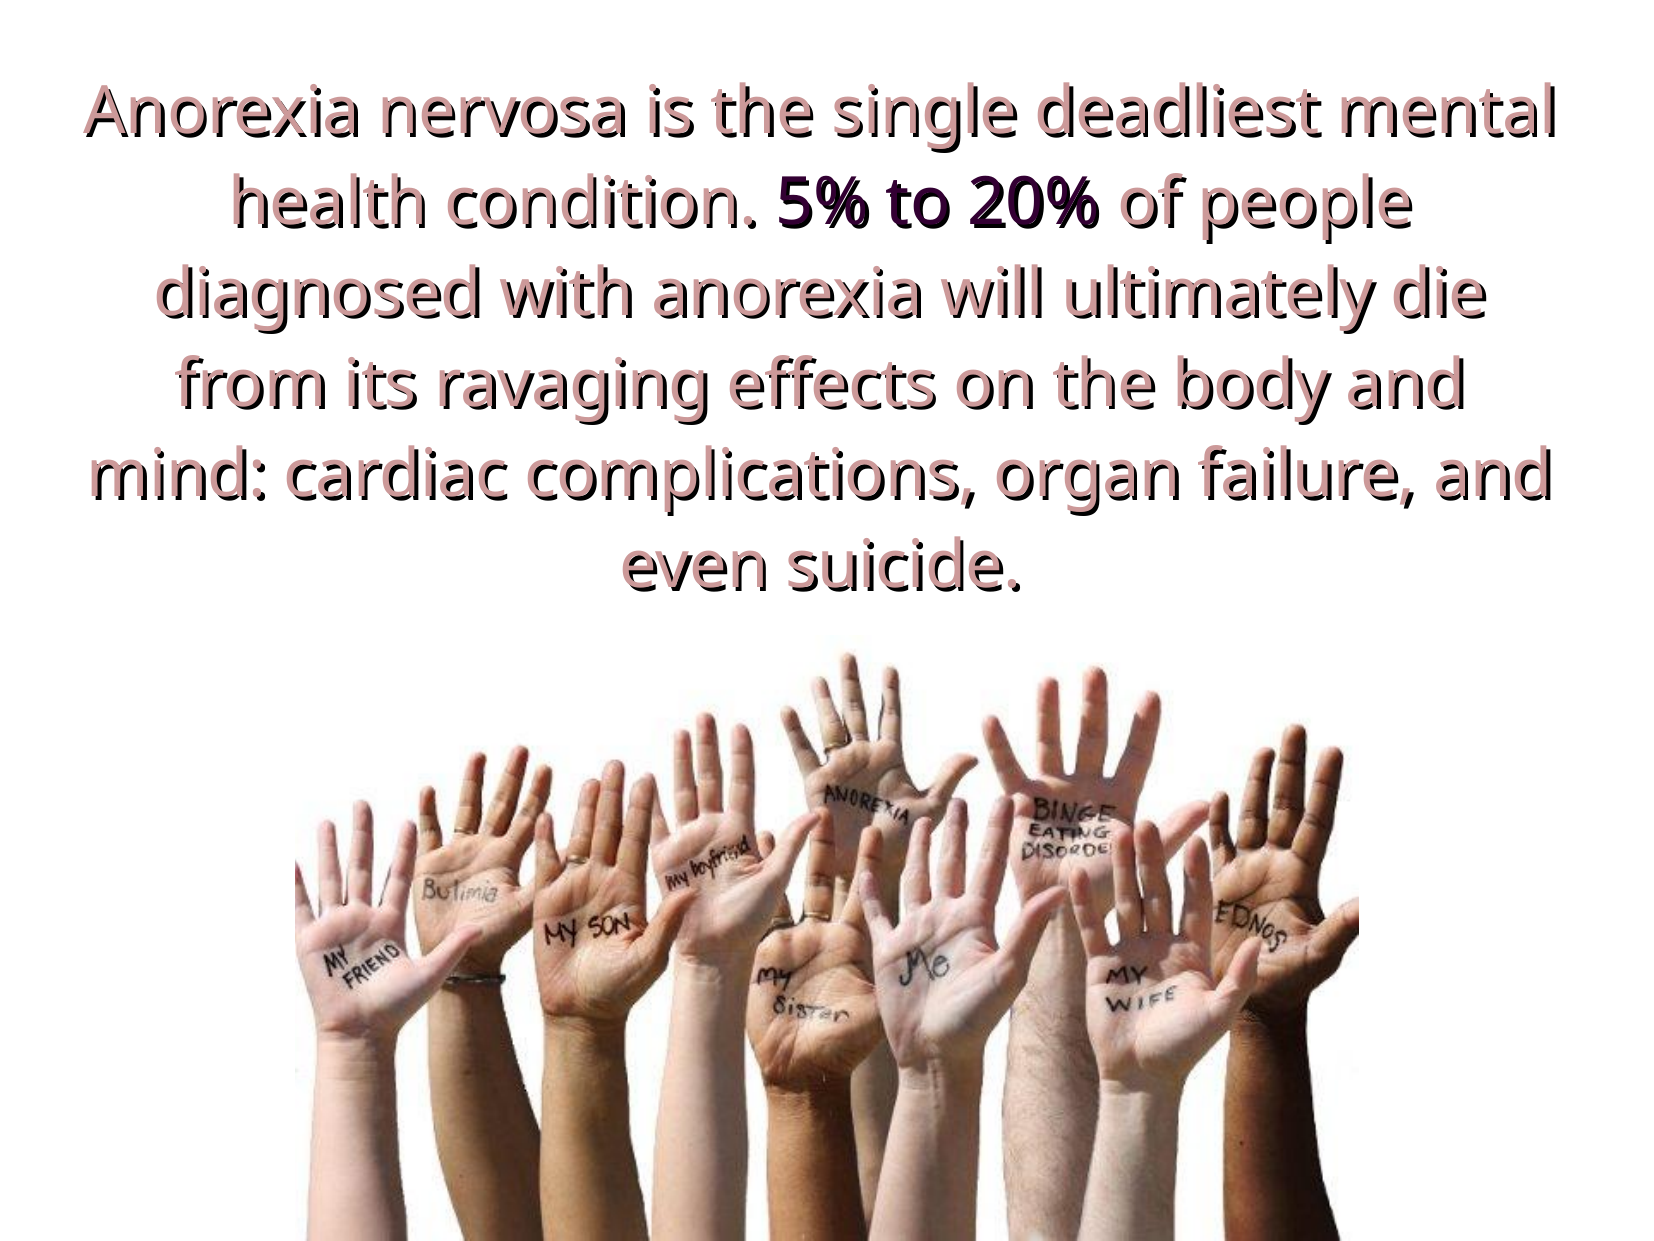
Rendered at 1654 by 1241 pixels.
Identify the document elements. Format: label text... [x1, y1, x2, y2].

picture [295, 635, 1359, 1241]
title Anorexia nervosa is the single deadliest mental health condition. 5% to 20% of people diagnosed with anorexia will ultimately die from its ravaging effects on the body and mind: cardiac complications, organ failure, and even suicide. [76, 49, 1565, 621]
